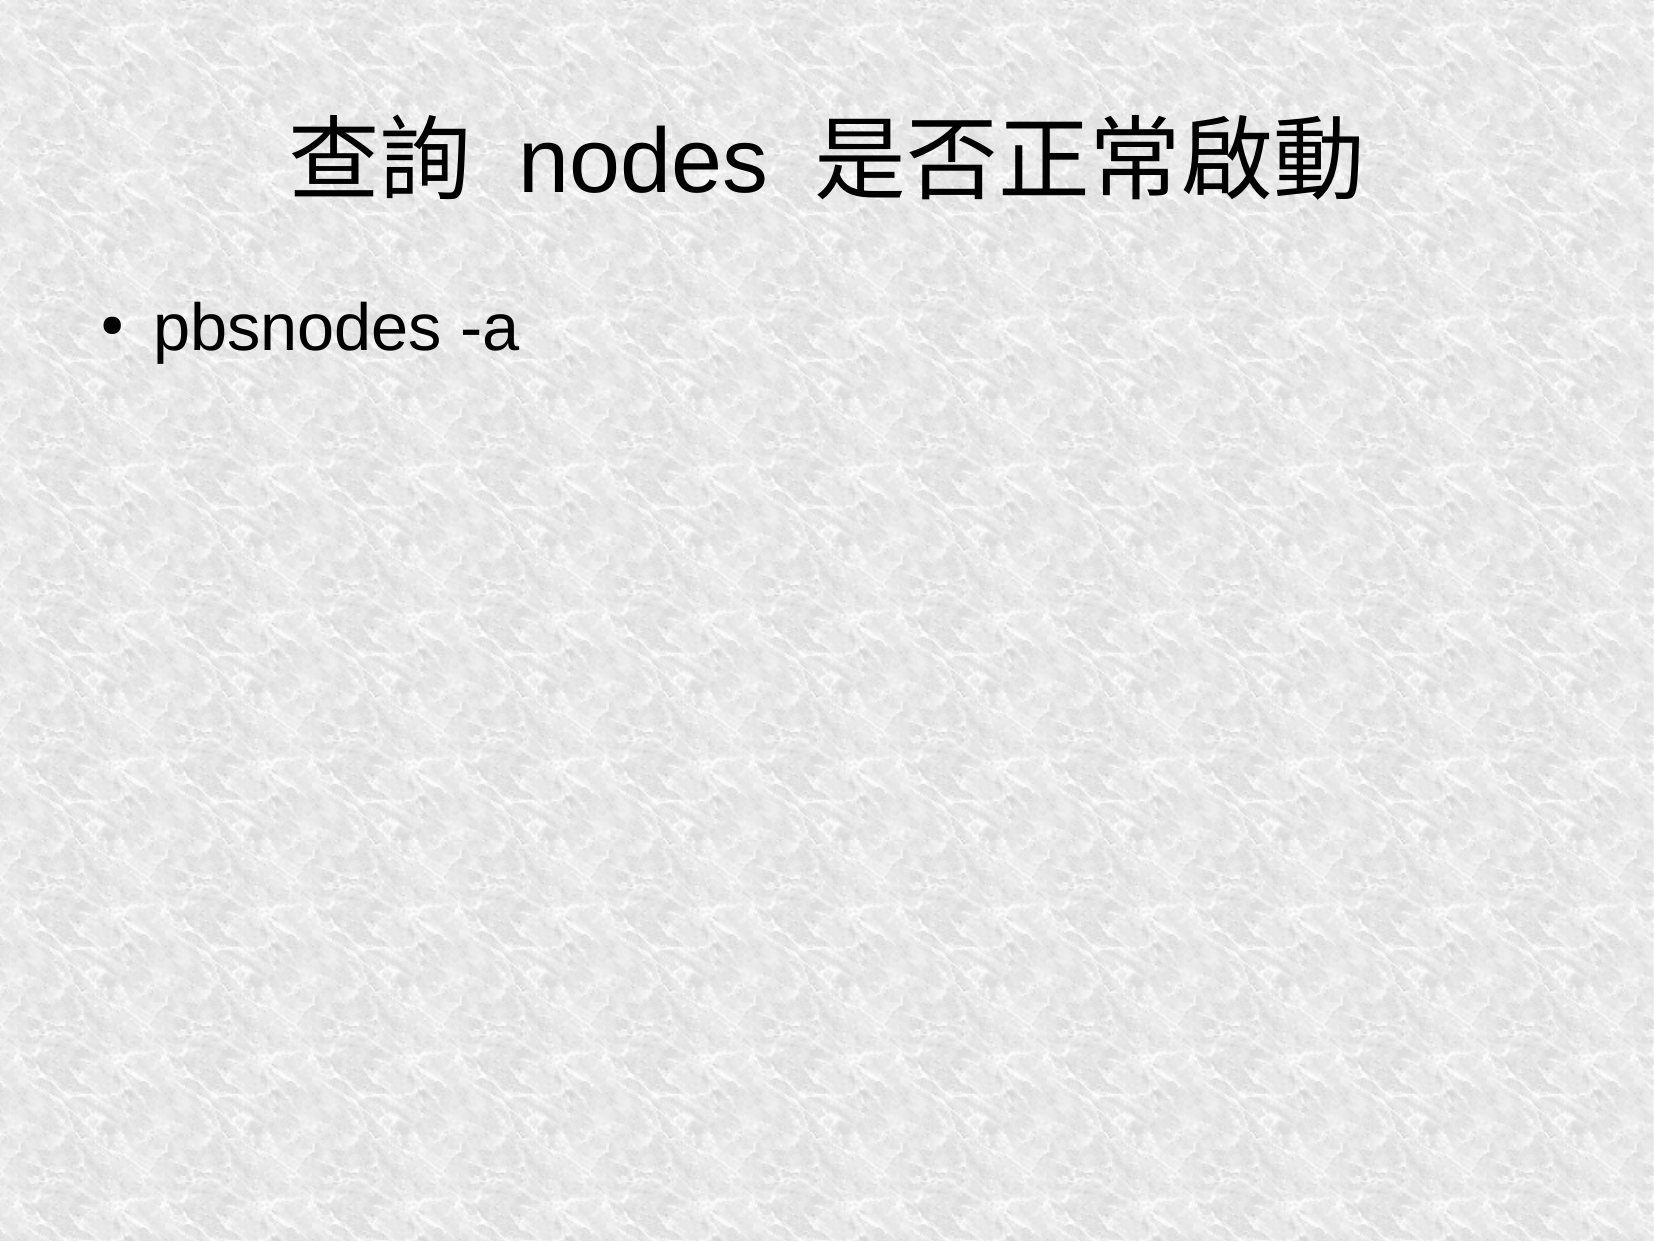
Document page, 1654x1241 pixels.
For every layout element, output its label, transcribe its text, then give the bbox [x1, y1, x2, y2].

list pbsnodes -a [82, 290, 1571, 1094]
picture [0, 0, 1654, 1241]
title 查詢 nodes 是否正常啟動 [82, 97, 1571, 209]
